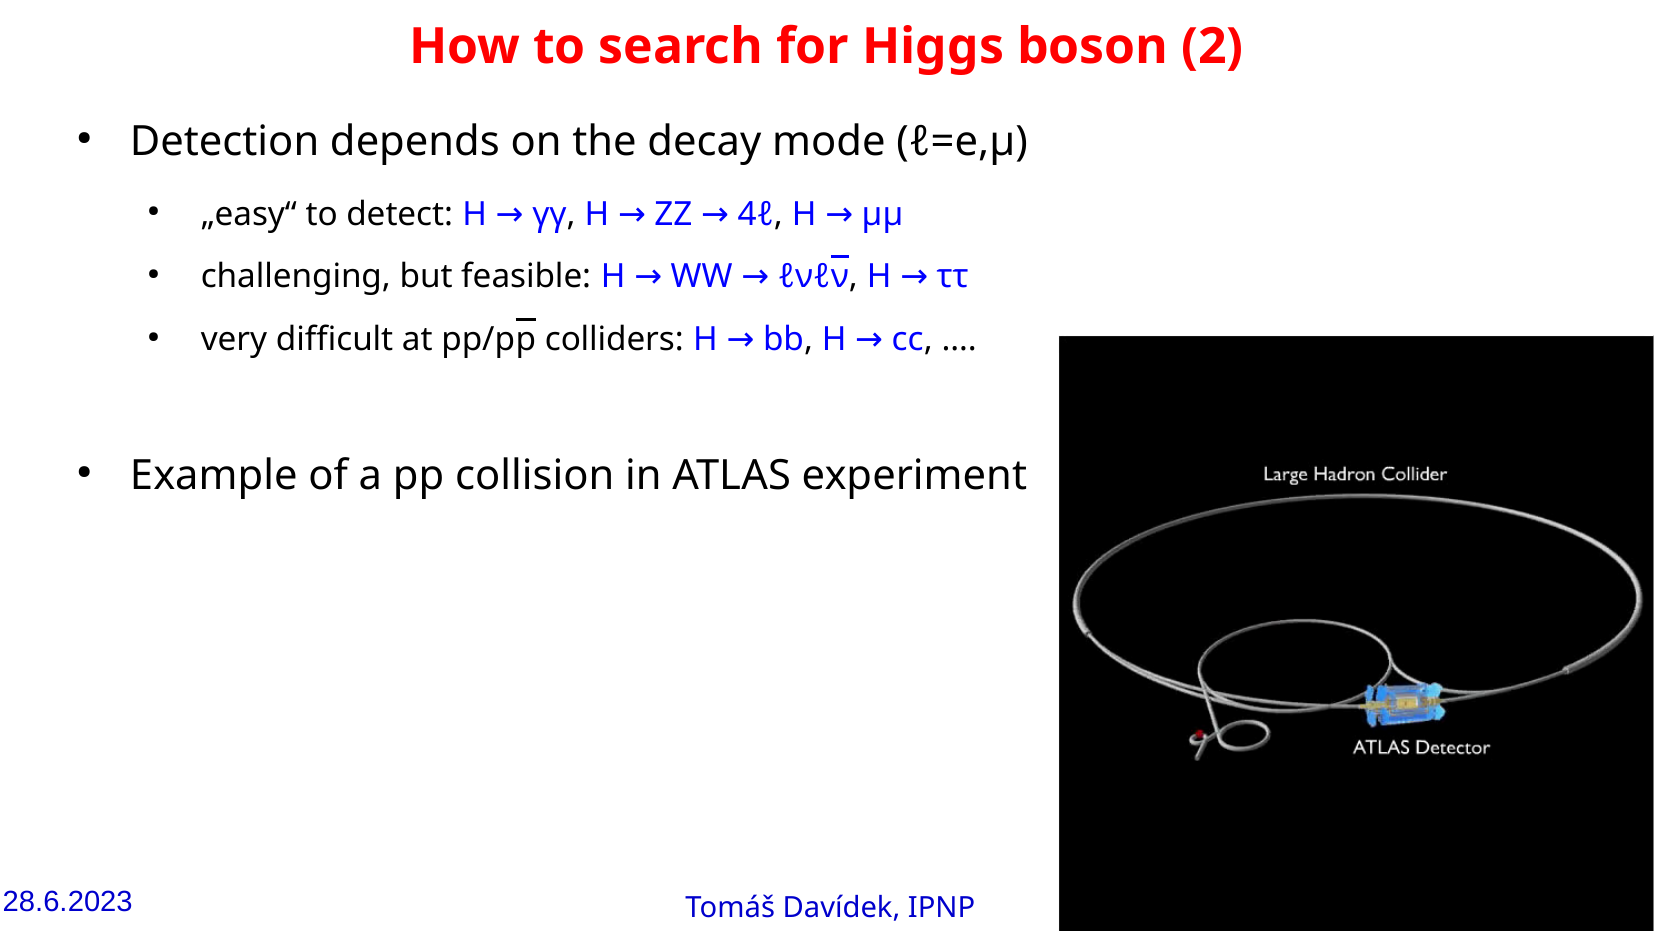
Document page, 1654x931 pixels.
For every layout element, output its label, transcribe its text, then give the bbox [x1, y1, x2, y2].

list Detection depends on the decay mode (ℓ=e,μ) „easy“ to detect: H → γγ, H → ZZ → 4ℓ, H → μμ challenging, but feasible: H → WW → ℓνℓν, H → ττ very difficult at pp/pp colliders: H → bb, H → cc, …. Example of a pp collision in ATLAS experiment [59, 110, 1595, 651]
title How to search for Higgs boson (2) [82, 0, 1571, 89]
text_box [1057, 334, 1654, 931]
